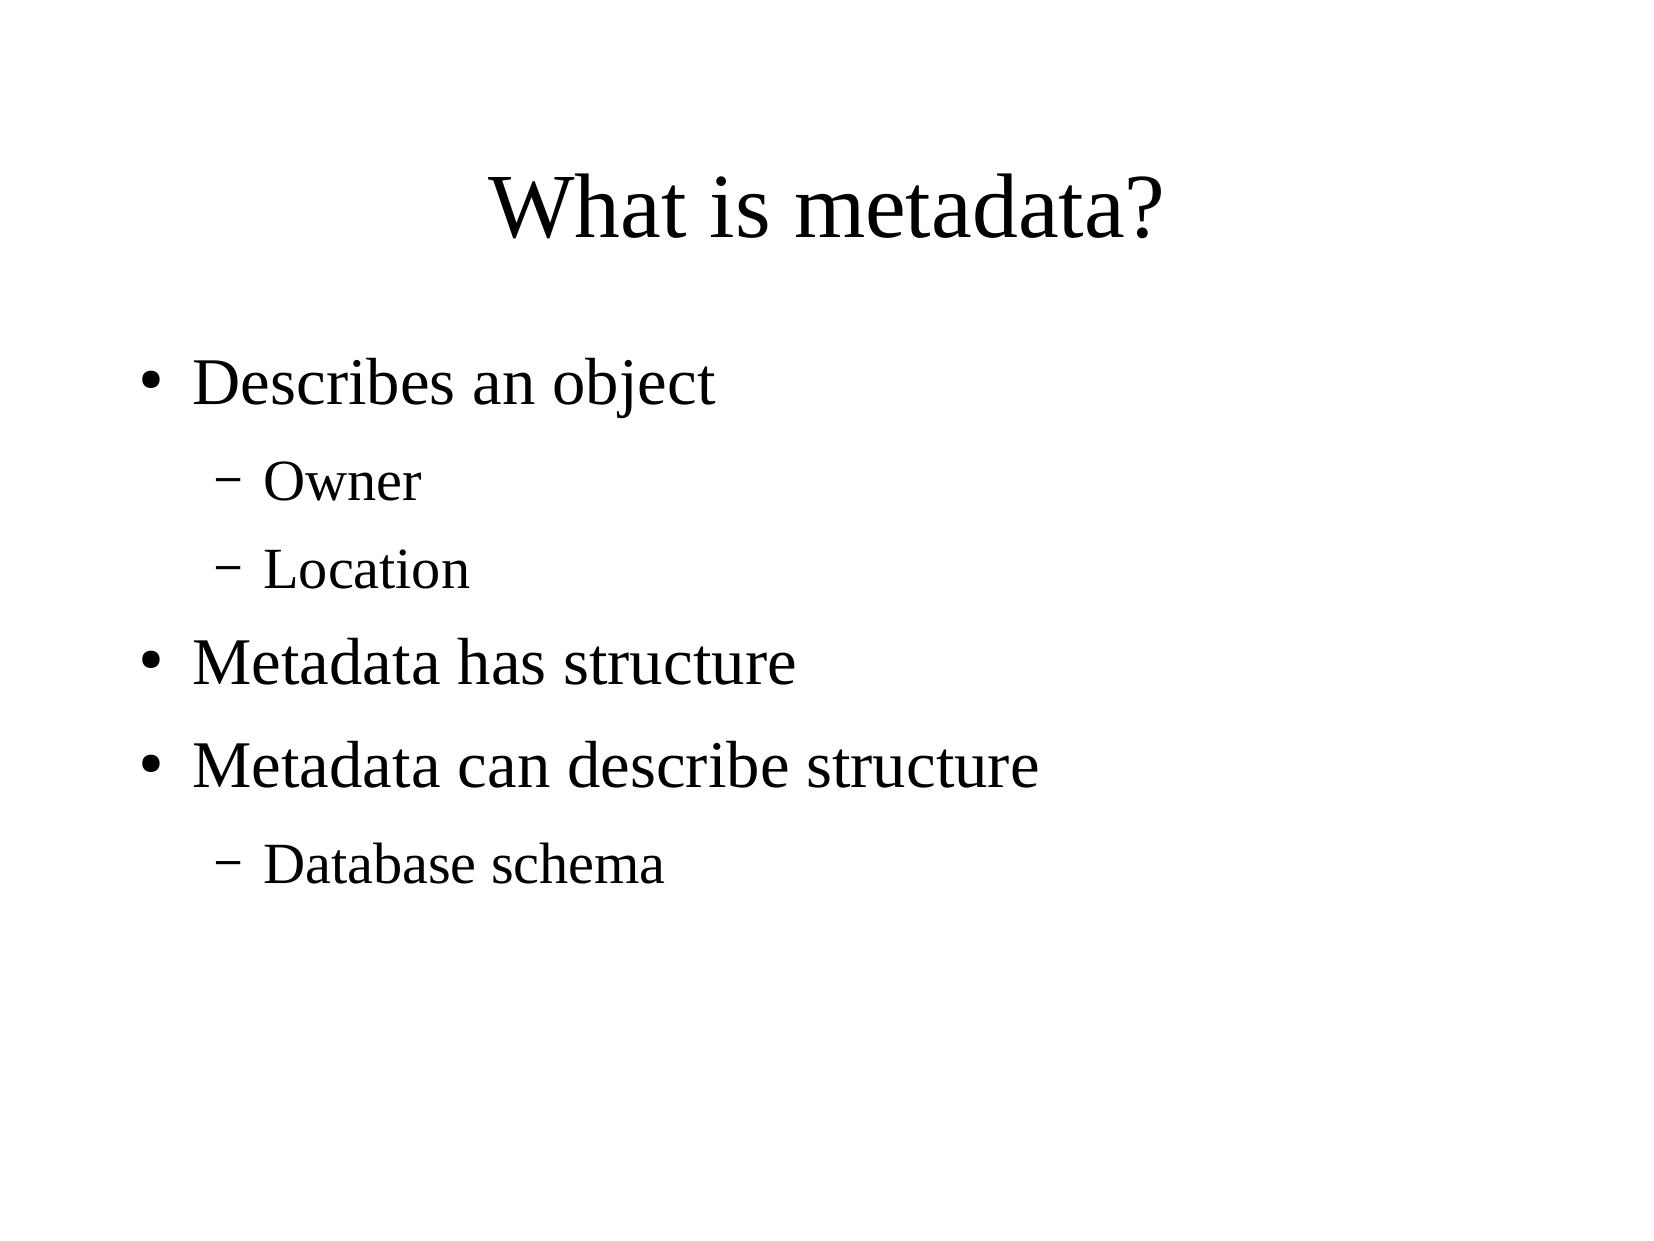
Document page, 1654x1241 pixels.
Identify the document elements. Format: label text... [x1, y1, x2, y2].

title What is metadata? [121, 102, 1534, 311]
list Describes an object Owner Location Metadata has structure Metadata can describe structure Database schema [121, 344, 1534, 1127]
